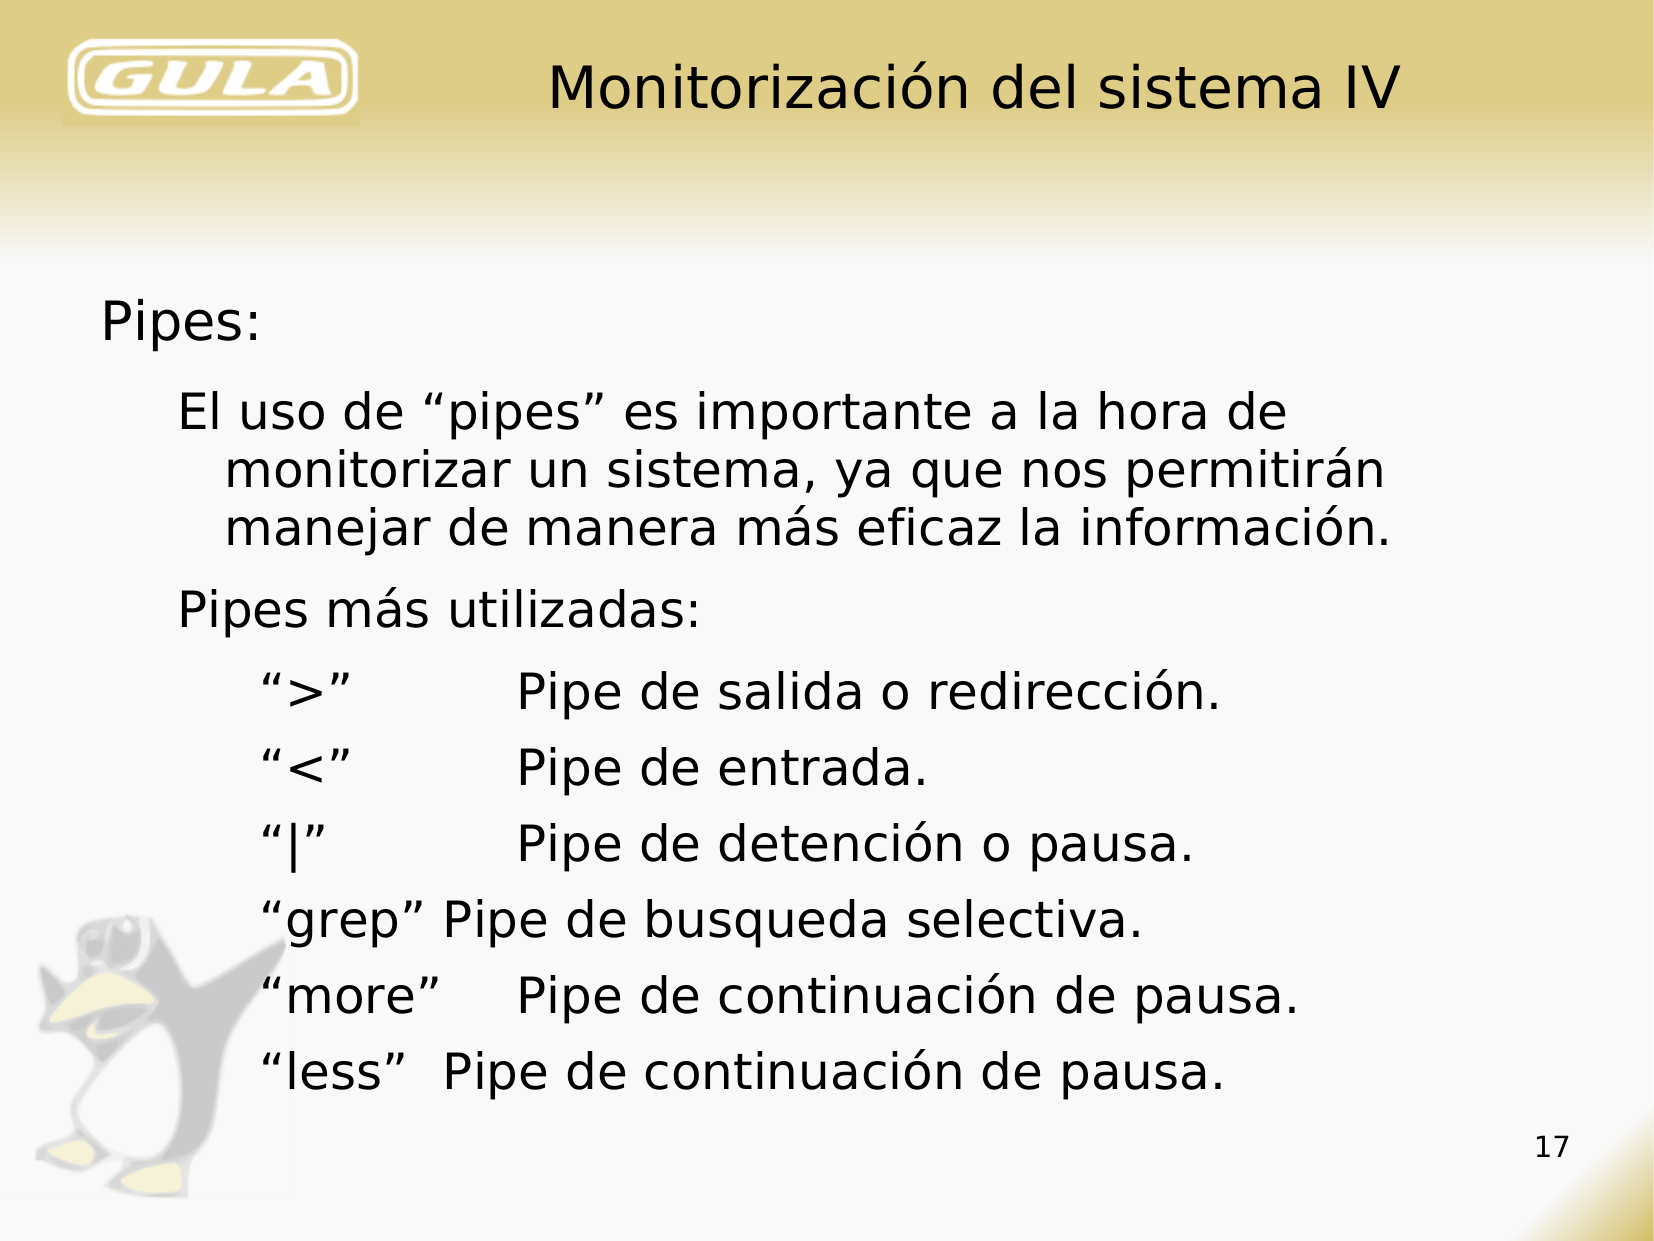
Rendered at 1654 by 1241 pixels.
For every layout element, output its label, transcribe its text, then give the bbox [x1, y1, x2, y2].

list Pipes: El uso de “pipes” es importante a la hora de monitorizar un sistema, ya que nos permitirán manejar de manera más eficaz la información. Pipes más utilizadas: “>” Pipe de salida o redirección. “<” Pipe de entrada. “|” Pipe de detención o pausa. “grep” Pipe de busqueda selectiva. “more” Pipe de continuación de pausa. “less” Pipe de continuación de pausa. [82, 290, 1571, 1101]
title Monitorización del sistema IV [383, 22, 1565, 154]
picture [0, 0, 1654, 1241]
